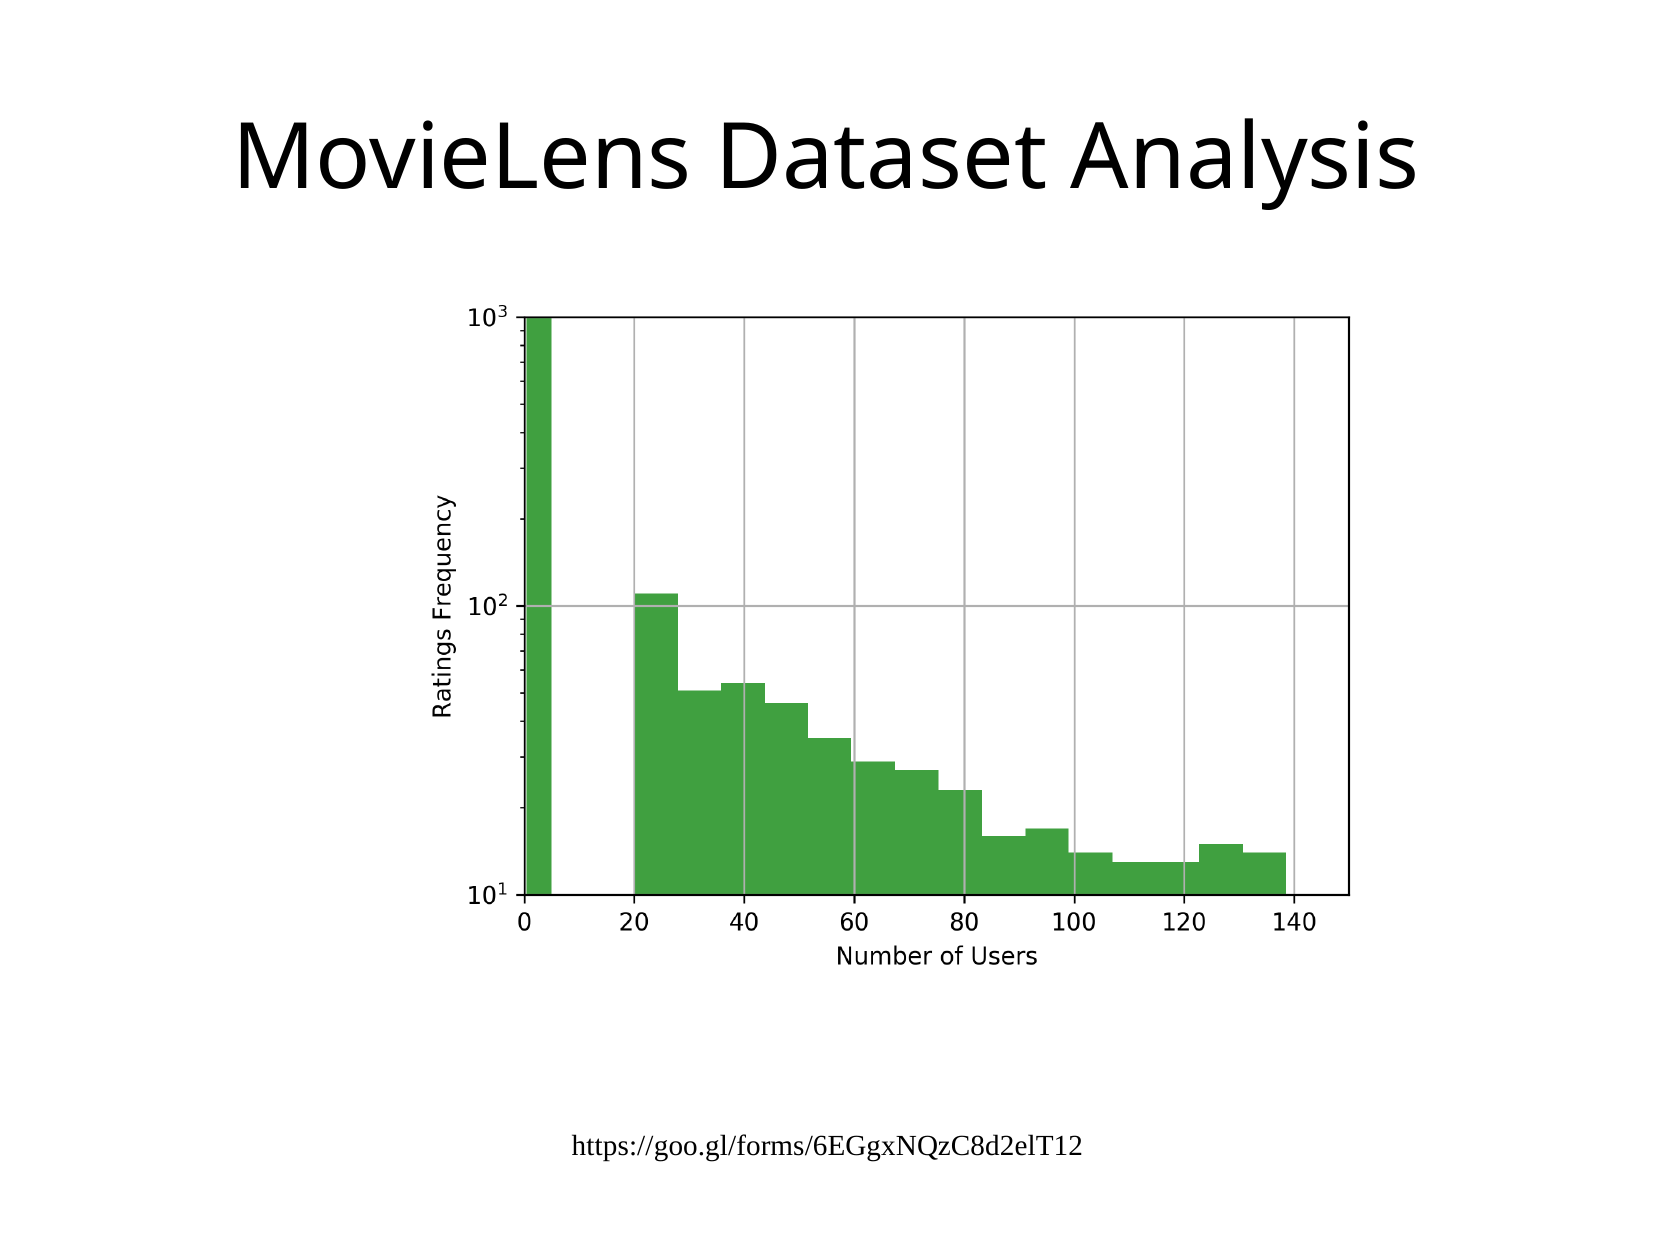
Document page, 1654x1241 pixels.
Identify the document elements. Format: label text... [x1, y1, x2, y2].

picture [275, 262, 1382, 1092]
title MovieLens Dataset Analysis [82, 49, 1571, 257]
